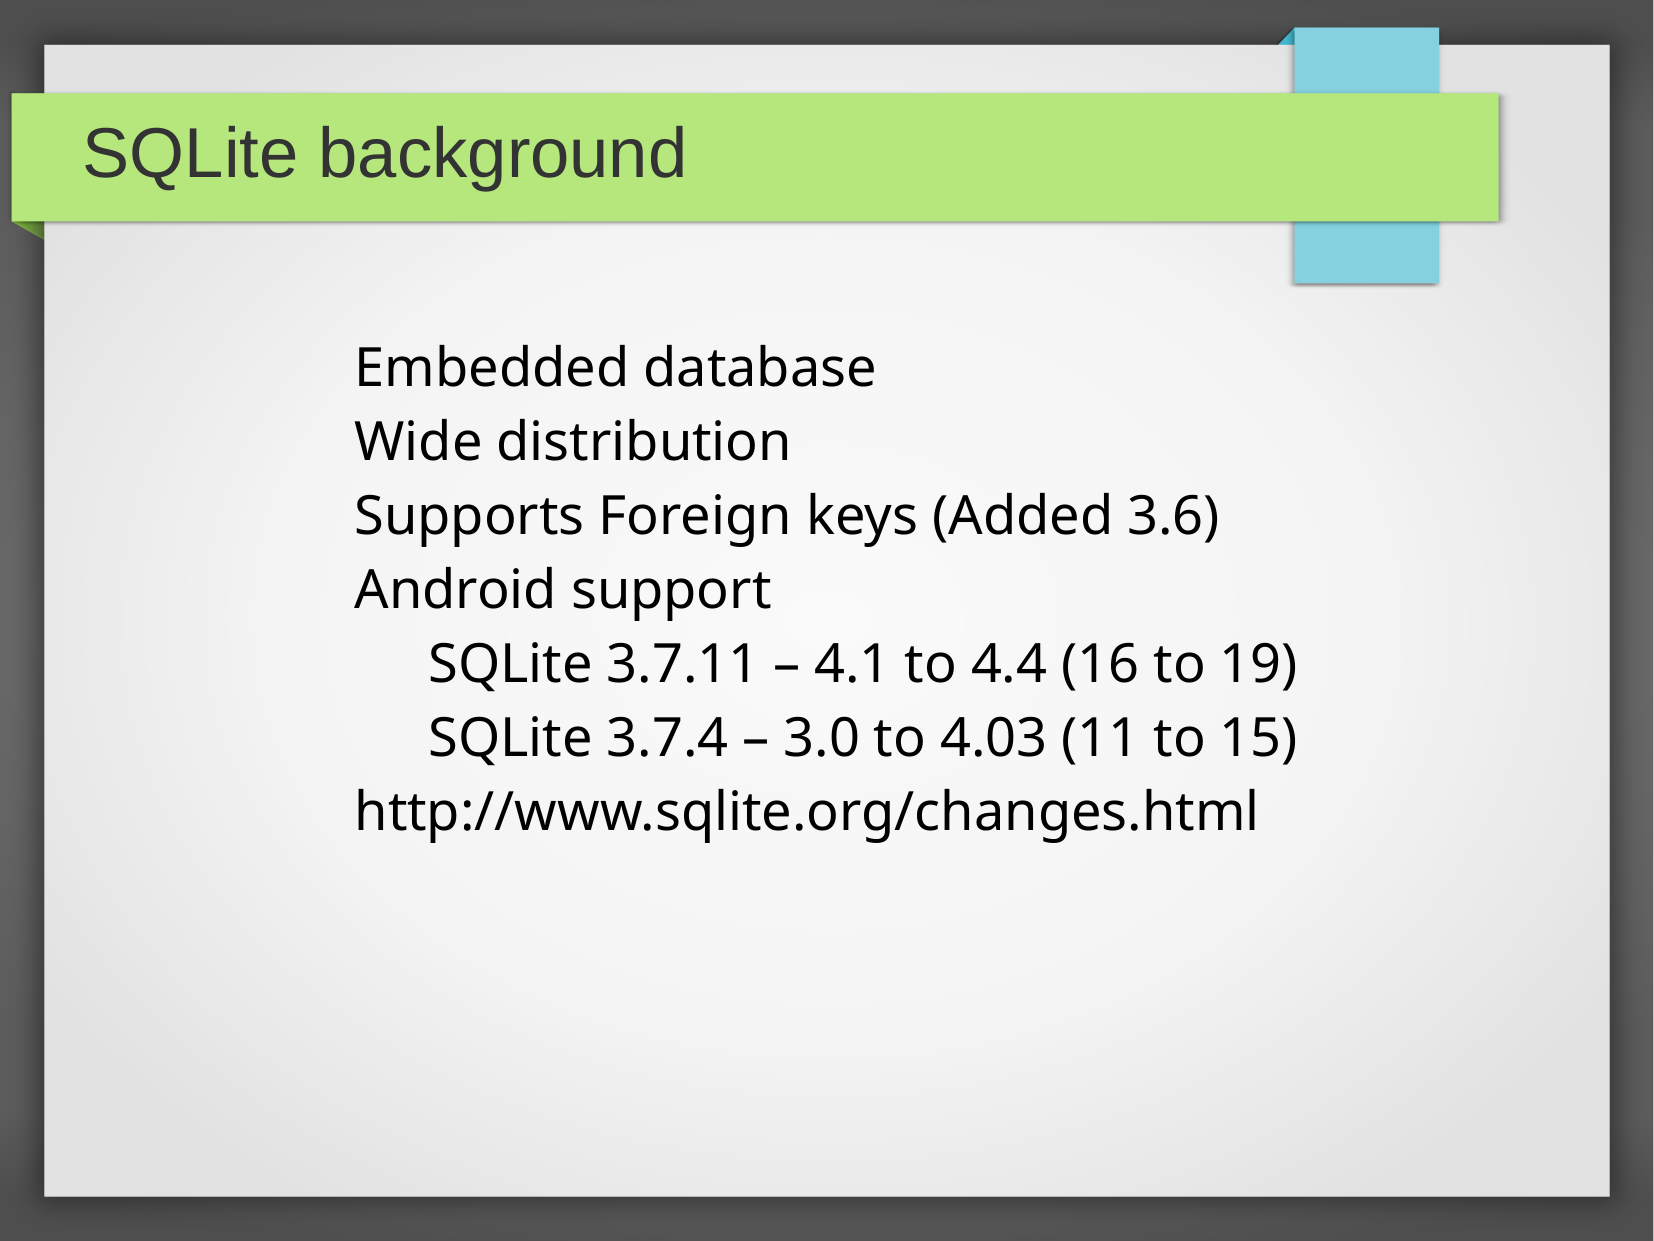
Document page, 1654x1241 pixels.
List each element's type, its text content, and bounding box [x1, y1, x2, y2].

title SQLite background [82, 49, 1571, 257]
text_box Embedded database Wide distribution Supports Foreign keys (Added 3.6) Android support SQLite 3.7.11 – 4.1 to 4.4 (16 to 19) SQLite 3.7.4 – 3.0 to 4.03 (11 to 15) http://www.sqlite.org/changes.html [82, 302, 1571, 1022]
picture [0, 0, 1654, 1241]
